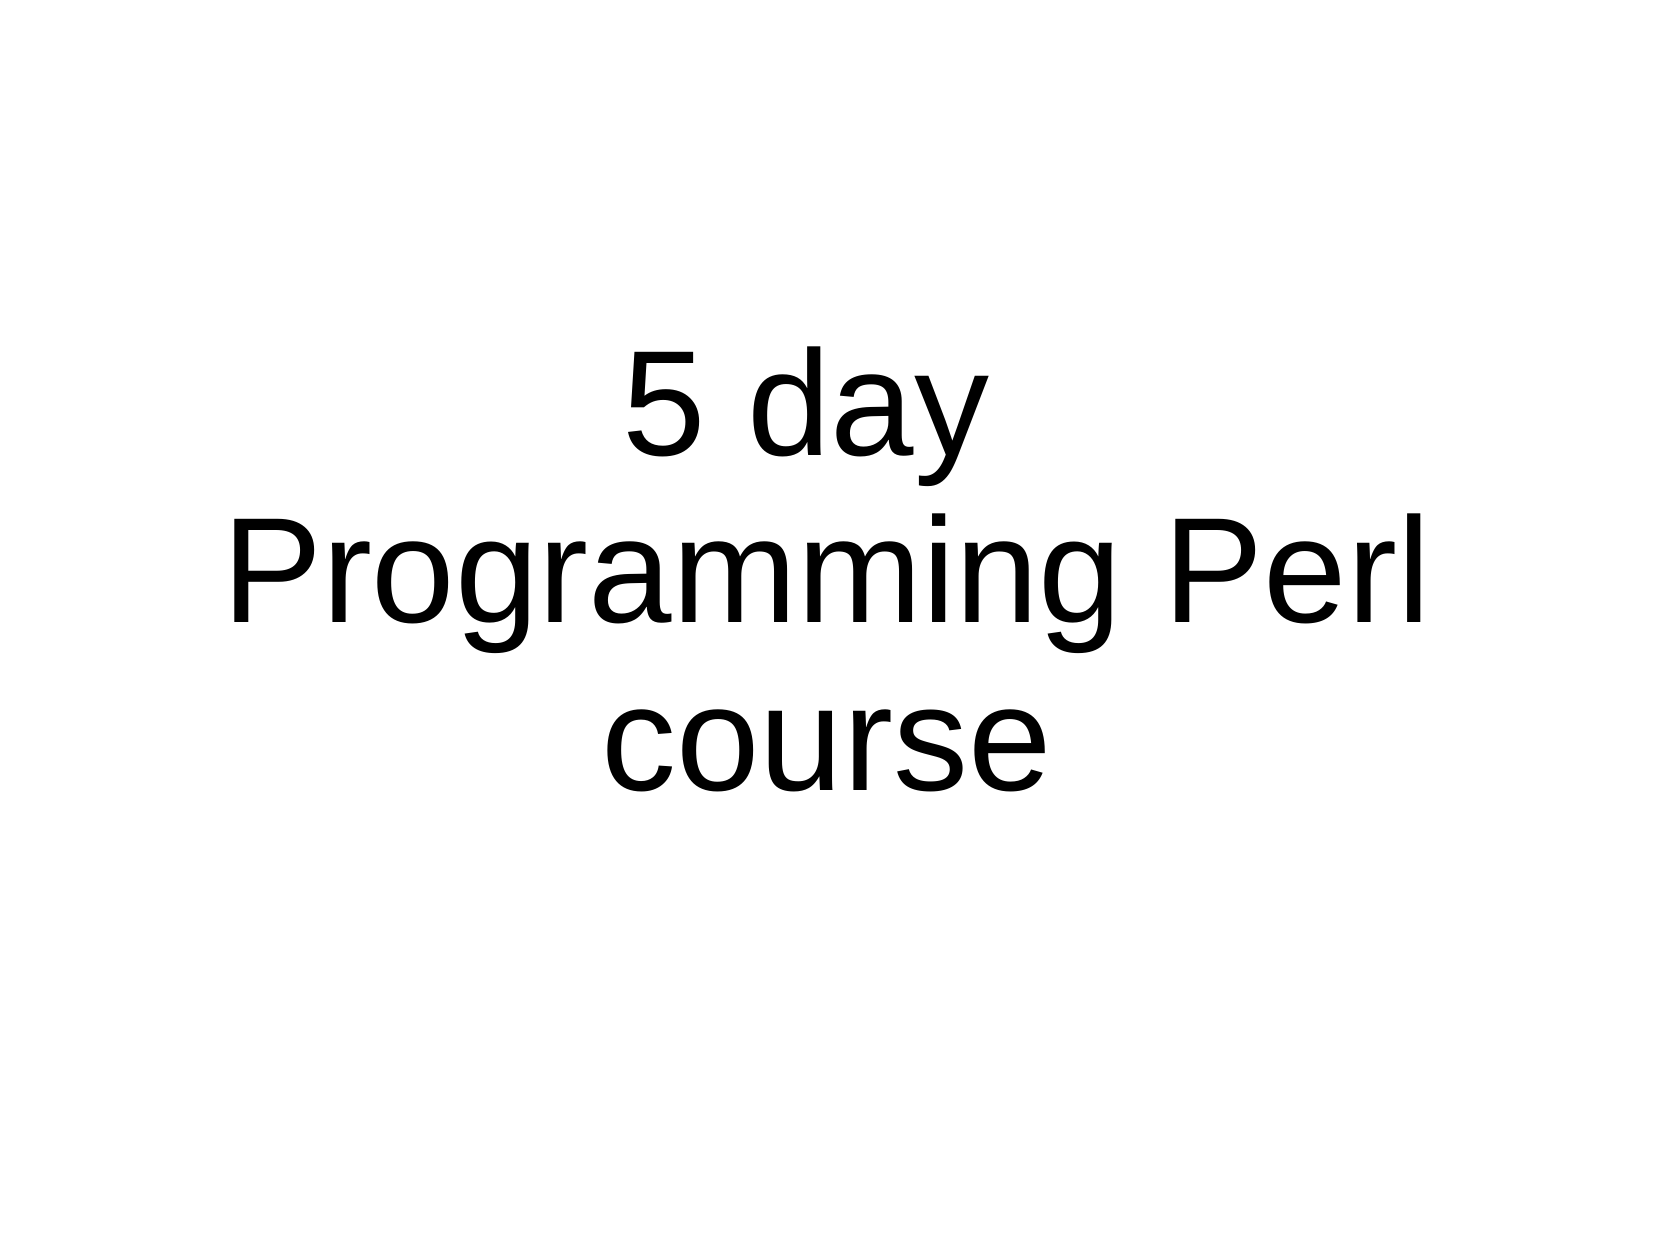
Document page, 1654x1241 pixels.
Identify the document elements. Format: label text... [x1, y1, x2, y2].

title 5 day Programming Perl course [82, 56, 1571, 1086]
